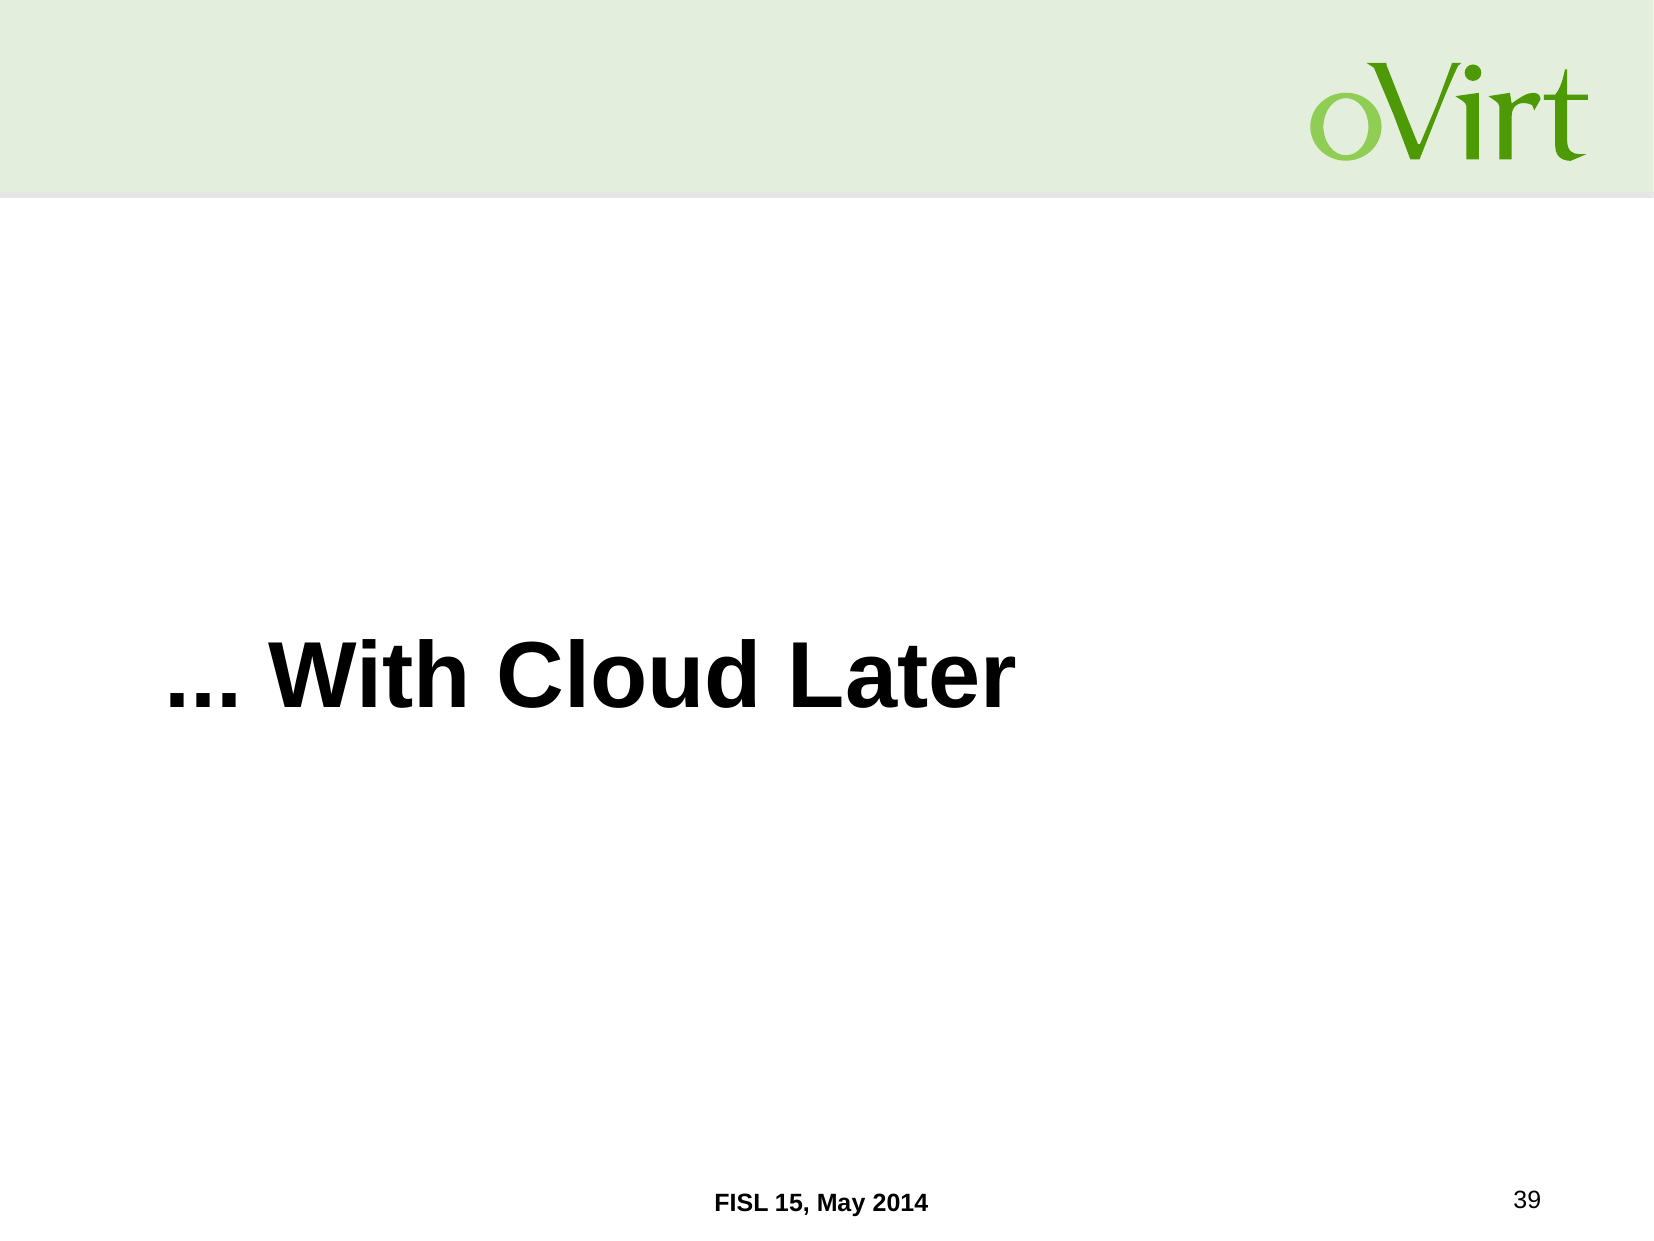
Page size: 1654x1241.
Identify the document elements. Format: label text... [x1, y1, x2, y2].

text_box ... With Cloud Later [150, 615, 1654, 750]
